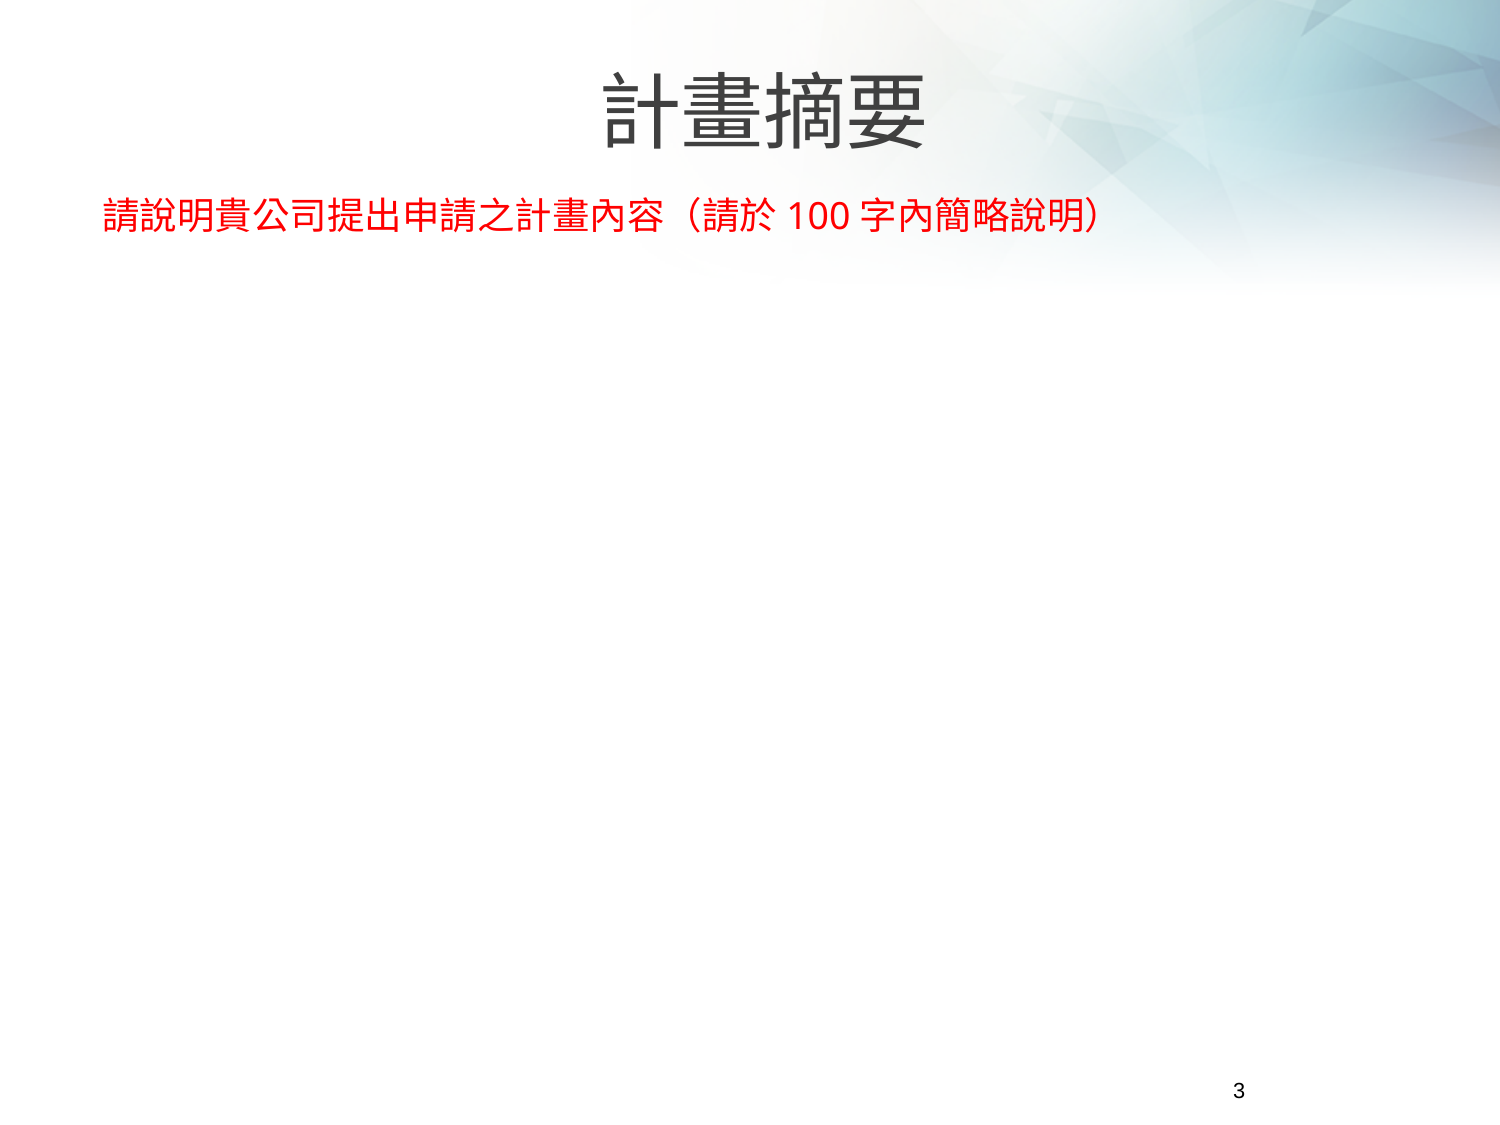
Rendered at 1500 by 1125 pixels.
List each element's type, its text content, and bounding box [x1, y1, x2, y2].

text_box 請說明貴公司提出申請之計畫內容（請於100字內簡略說明） [87, 184, 1441, 245]
title 計畫摘要 [77, 44, 1451, 167]
text_box 3 [1218, 1059, 1380, 1120]
